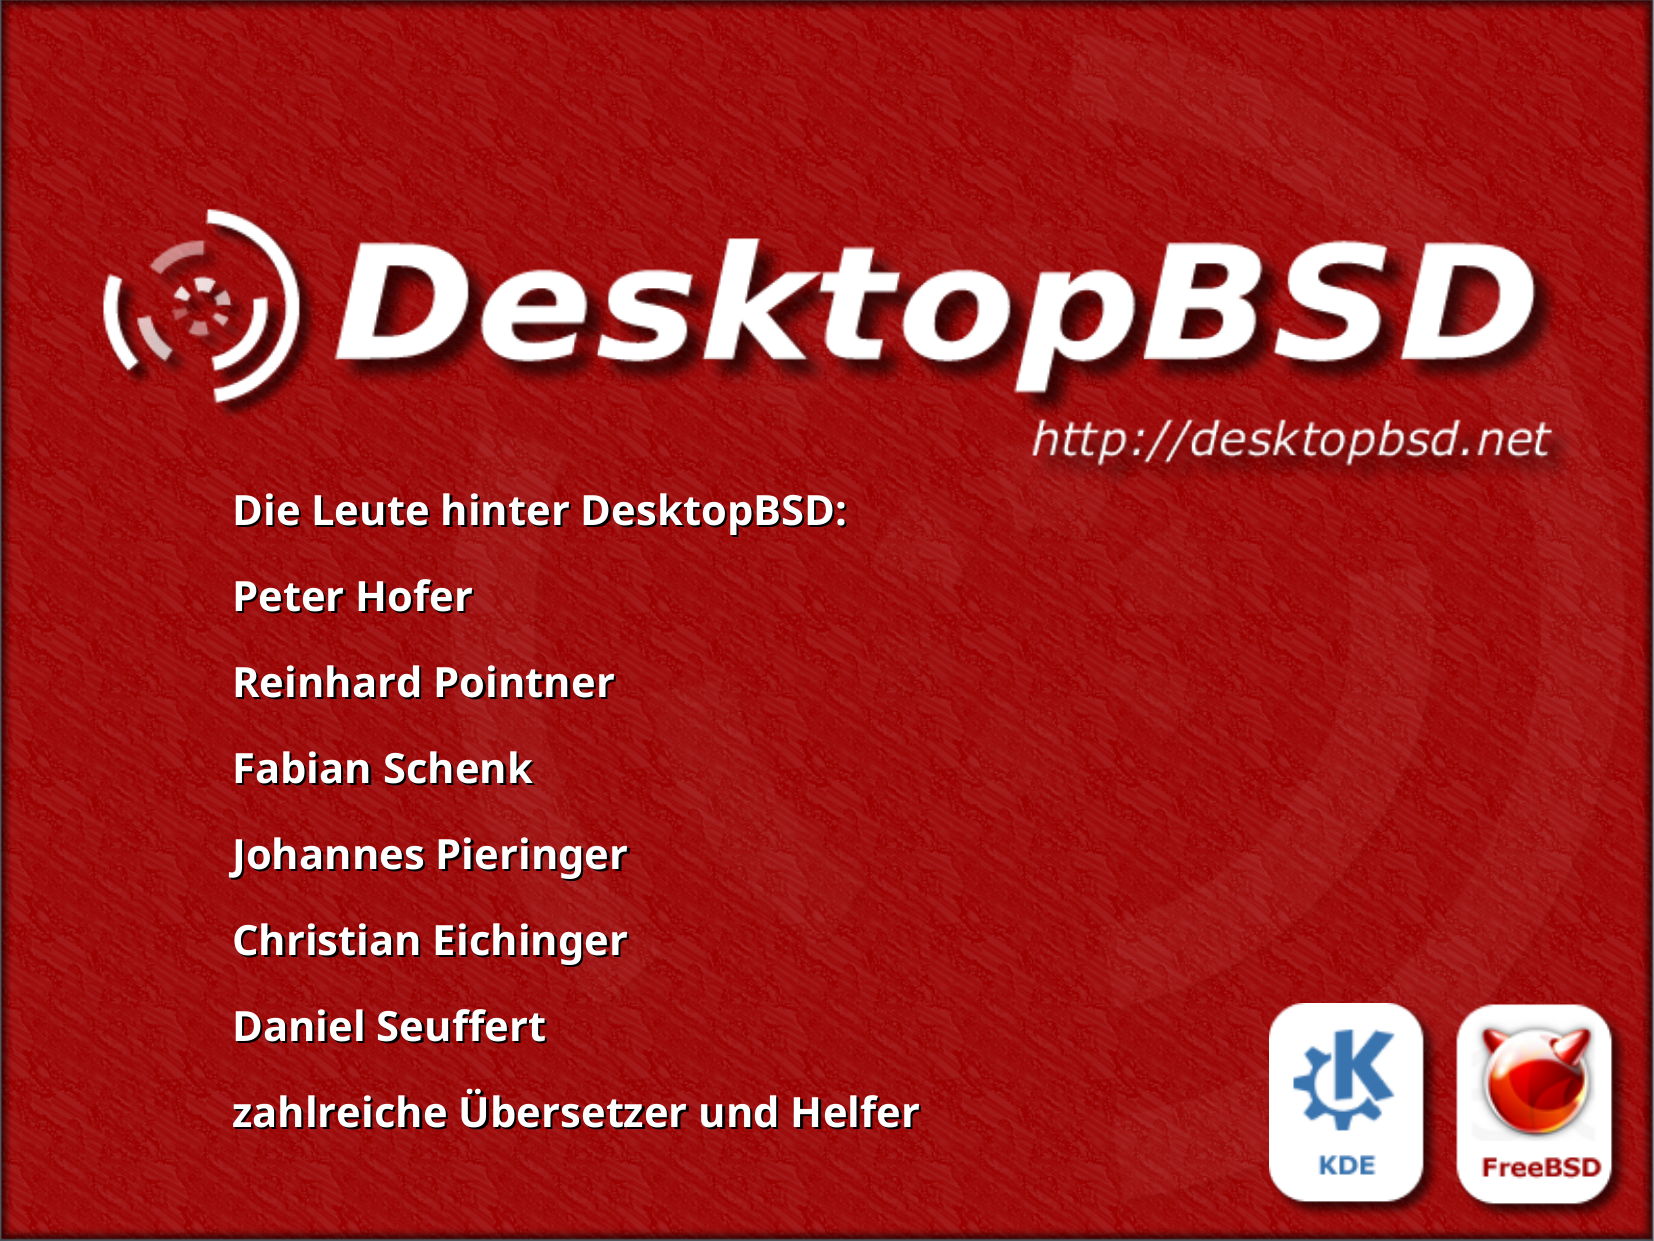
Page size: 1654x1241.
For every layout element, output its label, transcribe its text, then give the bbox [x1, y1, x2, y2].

picture [0, 0, 1654, 1241]
text_box Die Leute hinter DesktopBSD: Peter Hofer Reinhard Pointner Fabian Schenk Johannes Pieringer Christian Eichinger Daniel Seuffert zahlreiche Übersetzer und Helfer [206, 472, 1152, 1148]
